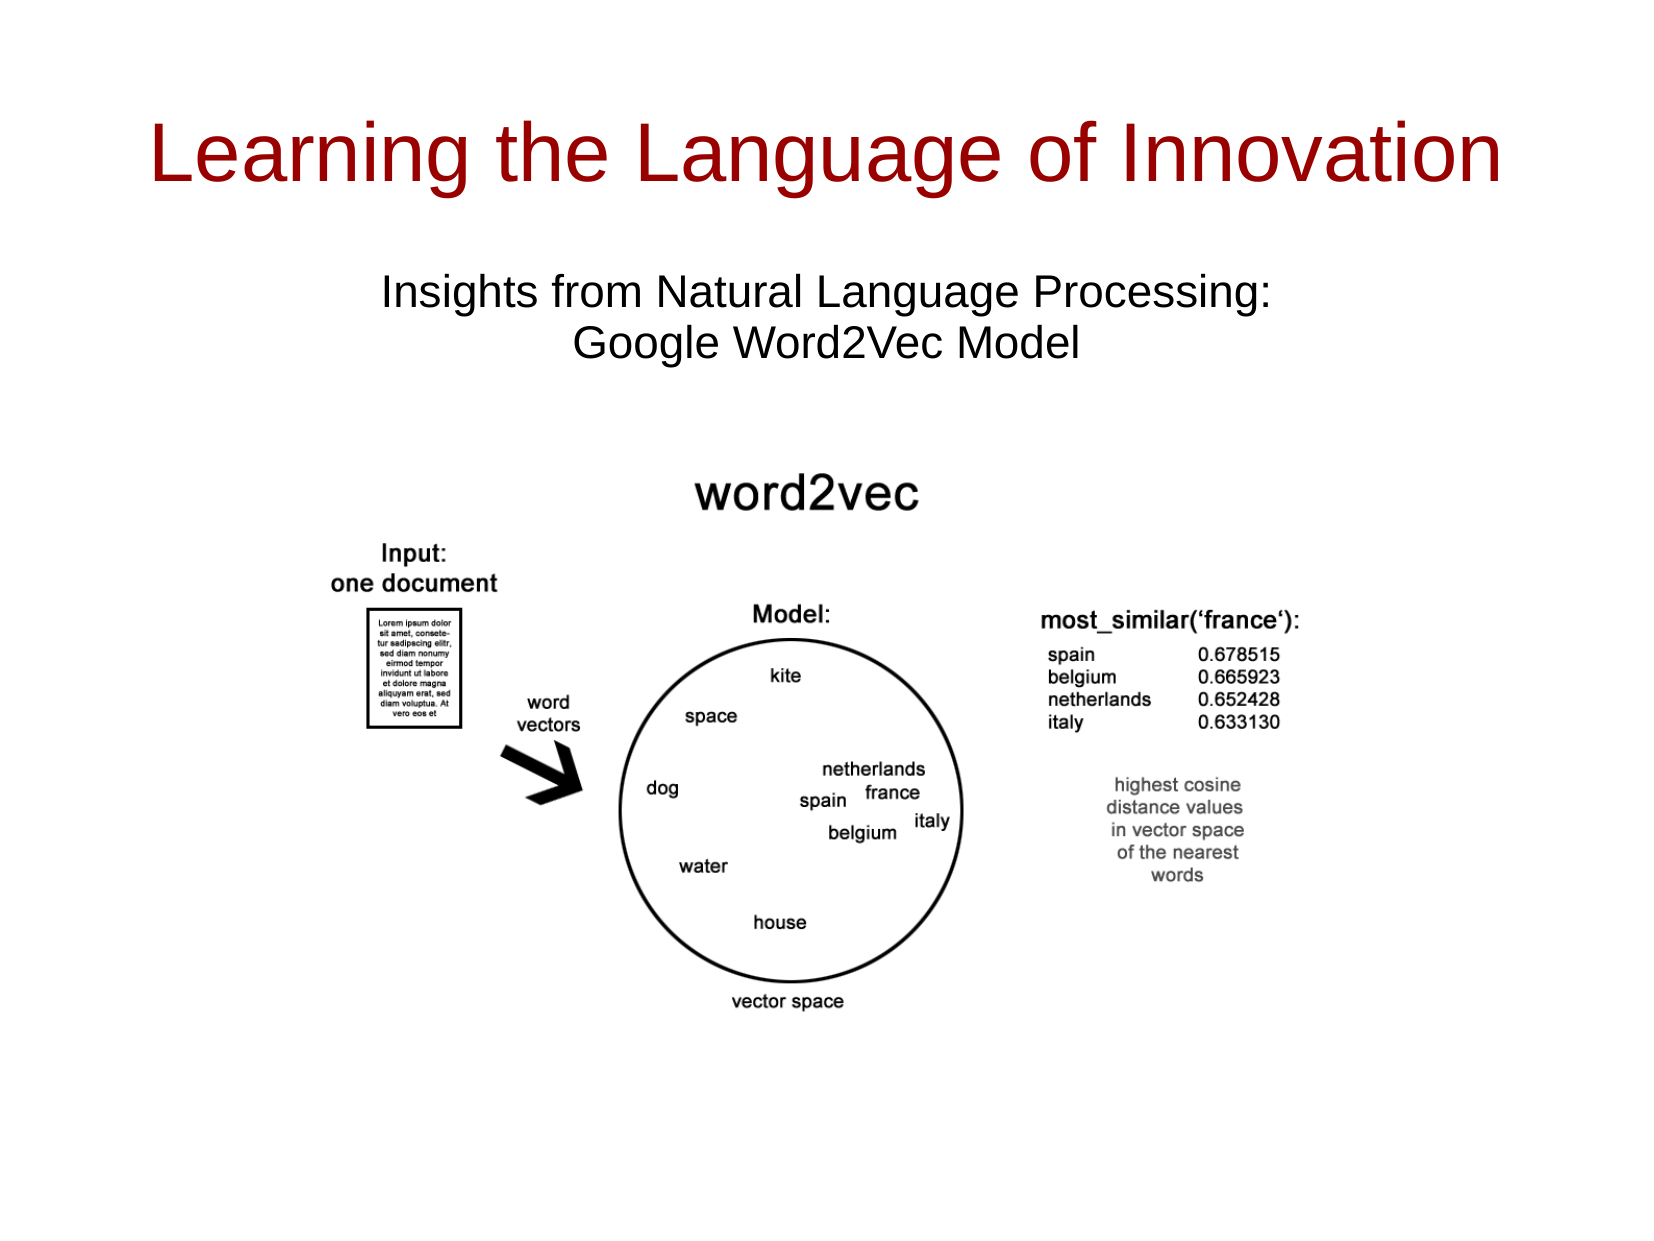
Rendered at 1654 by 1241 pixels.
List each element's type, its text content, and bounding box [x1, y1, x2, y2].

text_box Insights from Natural Language Processing: Google Word2Vec Model [365, 258, 1288, 376]
title Learning the Language of Innovation [82, 49, 1571, 257]
picture [306, 445, 1348, 1071]
